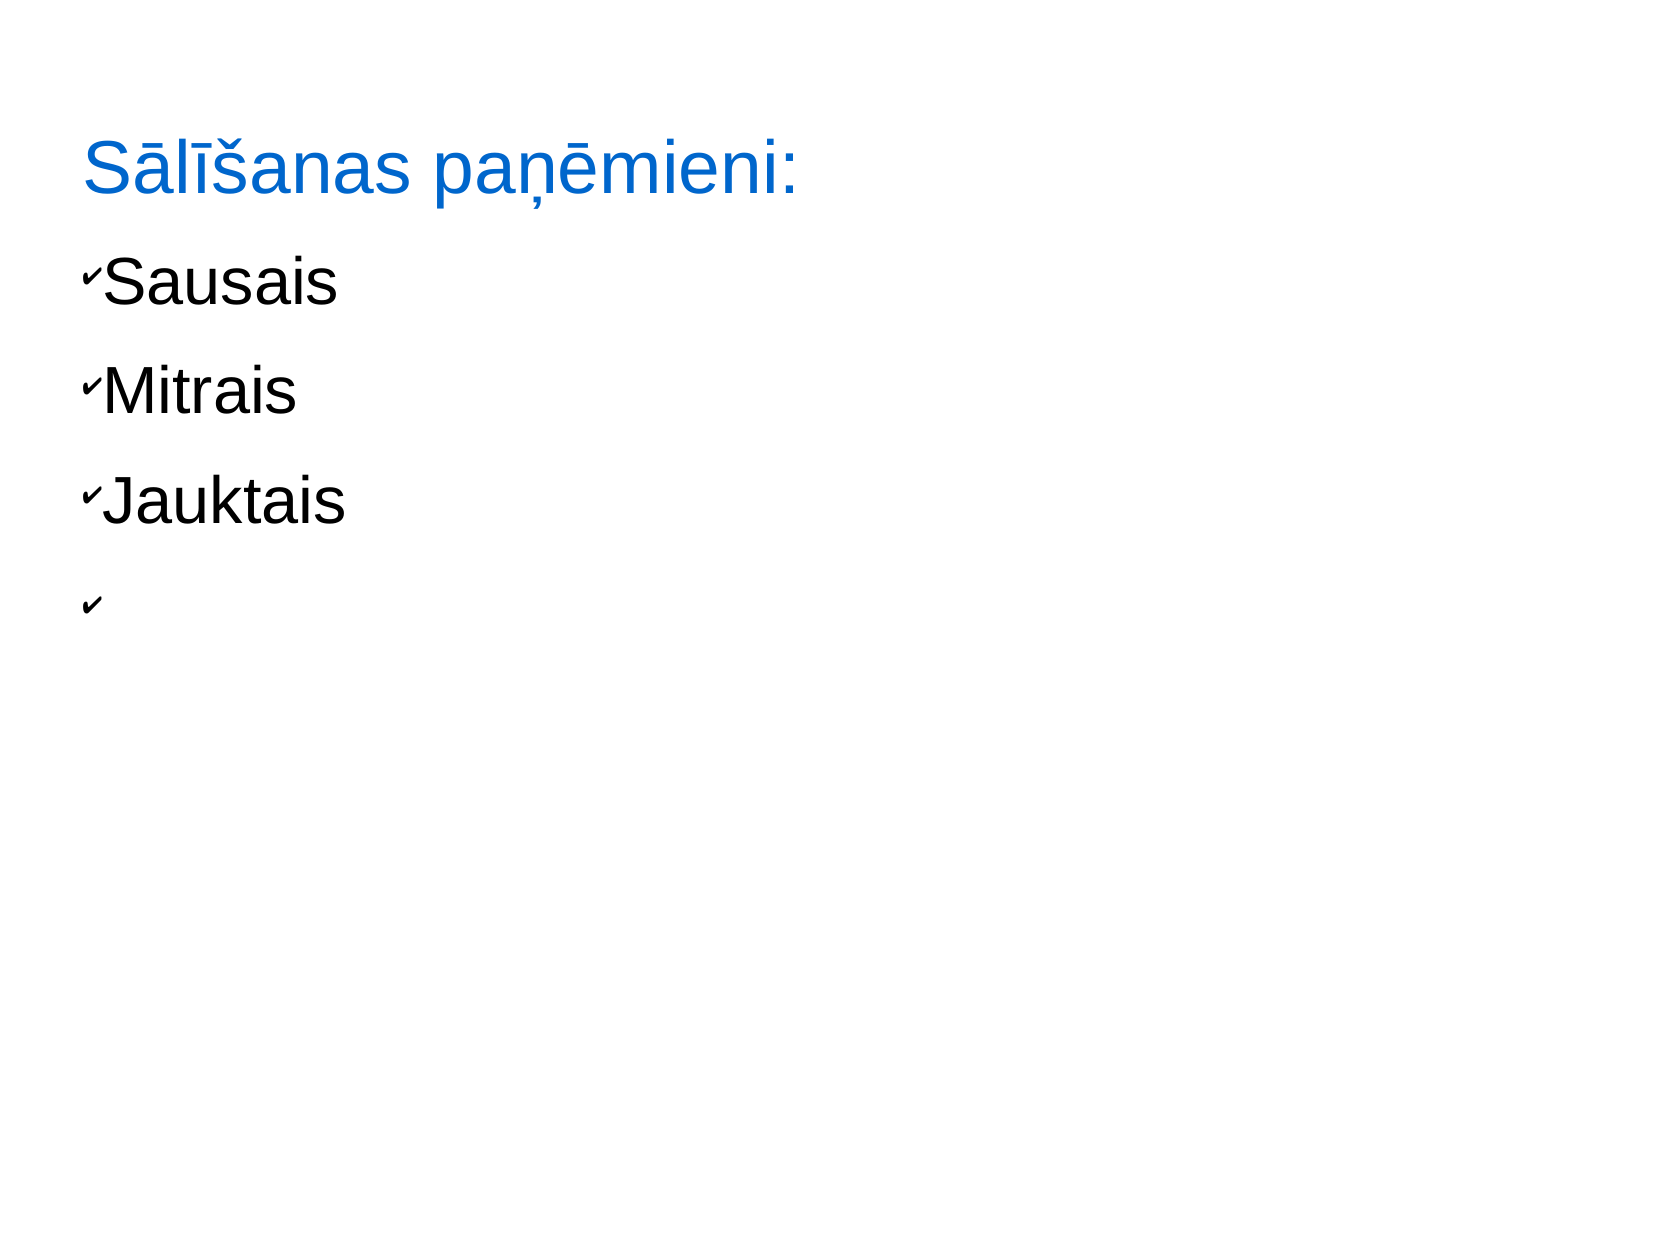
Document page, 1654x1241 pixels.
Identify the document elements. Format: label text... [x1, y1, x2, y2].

list Sālīšanas paņēmieni: Sausais Mitrais Jauktais [82, 118, 1571, 1109]
